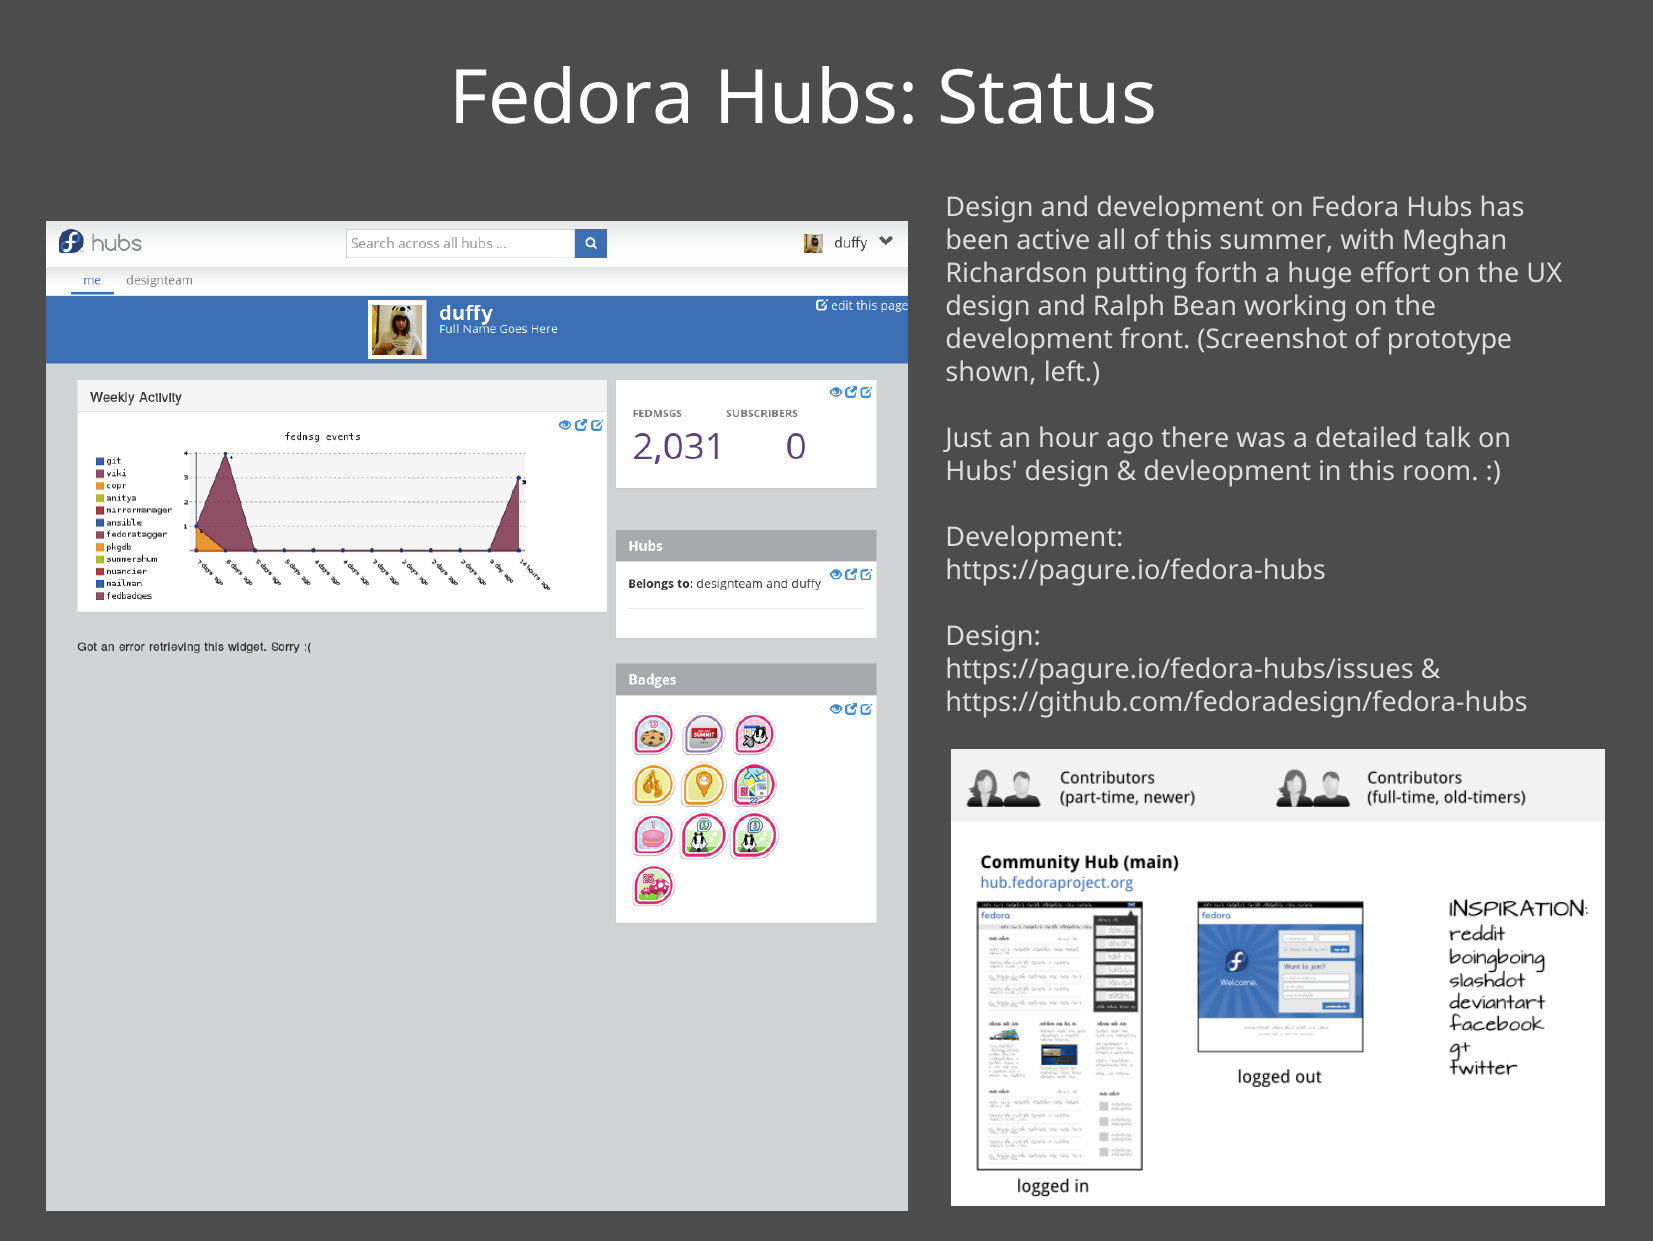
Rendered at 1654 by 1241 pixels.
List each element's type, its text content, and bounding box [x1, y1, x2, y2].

picture [46, 221, 908, 1211]
title Fedora Hubs: Status [53, 0, 1554, 233]
title Design and development on Fedora Hubs has been active all of this summer, with Meghan Richardson putting forth a huge effort on the UX design and Ralph Bean working on the development front. (Screenshot of prototype shown, left.) Just an hour ago there was a detailed talk on Hubs' design & devleopment in this room. :) Development: https://pagure.io/fedora-hubs Design: https://pagure.io/fedora-hubs/issues & https://github.com/fedoradesign/fedora-hubs [945, 218, 1590, 760]
picture [951, 749, 1605, 1206]
